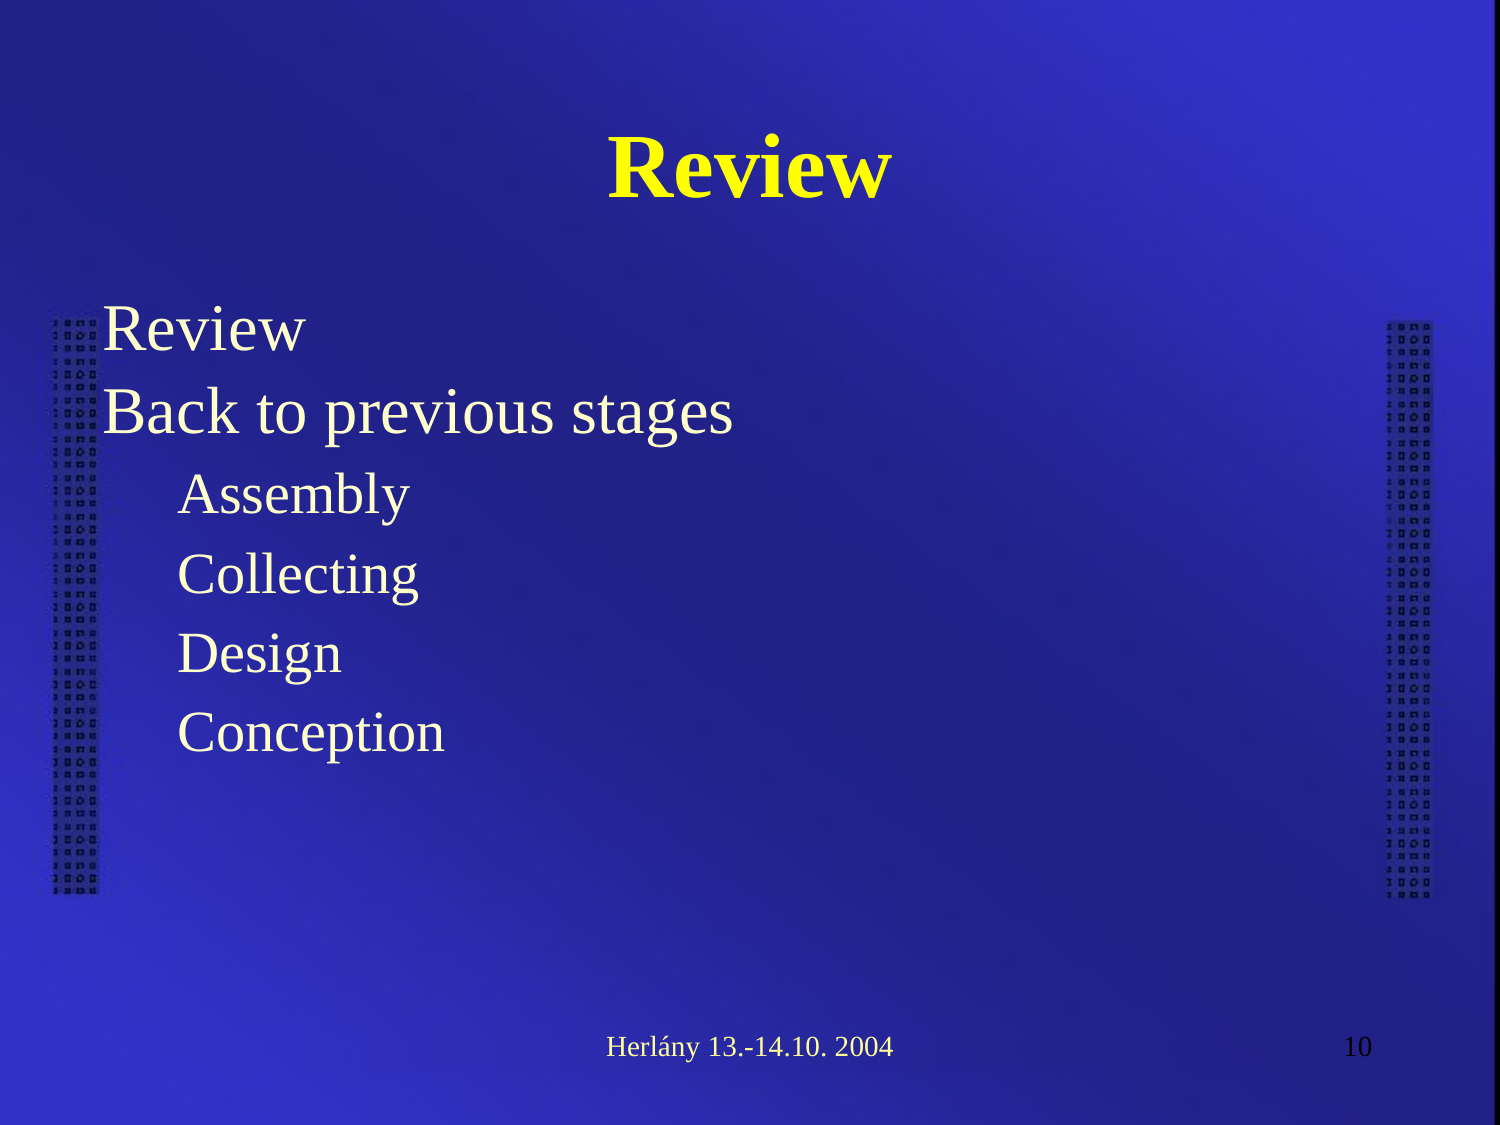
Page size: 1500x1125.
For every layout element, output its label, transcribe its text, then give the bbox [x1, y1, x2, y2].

text_box Herlány 13.-14.10. 2004 [512, 1025, 988, 1071]
list Review Back to previous stages Assembly Collecting Design Conception [87, 287, 1438, 988]
picture [0, 0, 1500, 1125]
text_box 10 [1074, 1025, 1388, 1071]
title Review [112, 74, 1388, 263]
